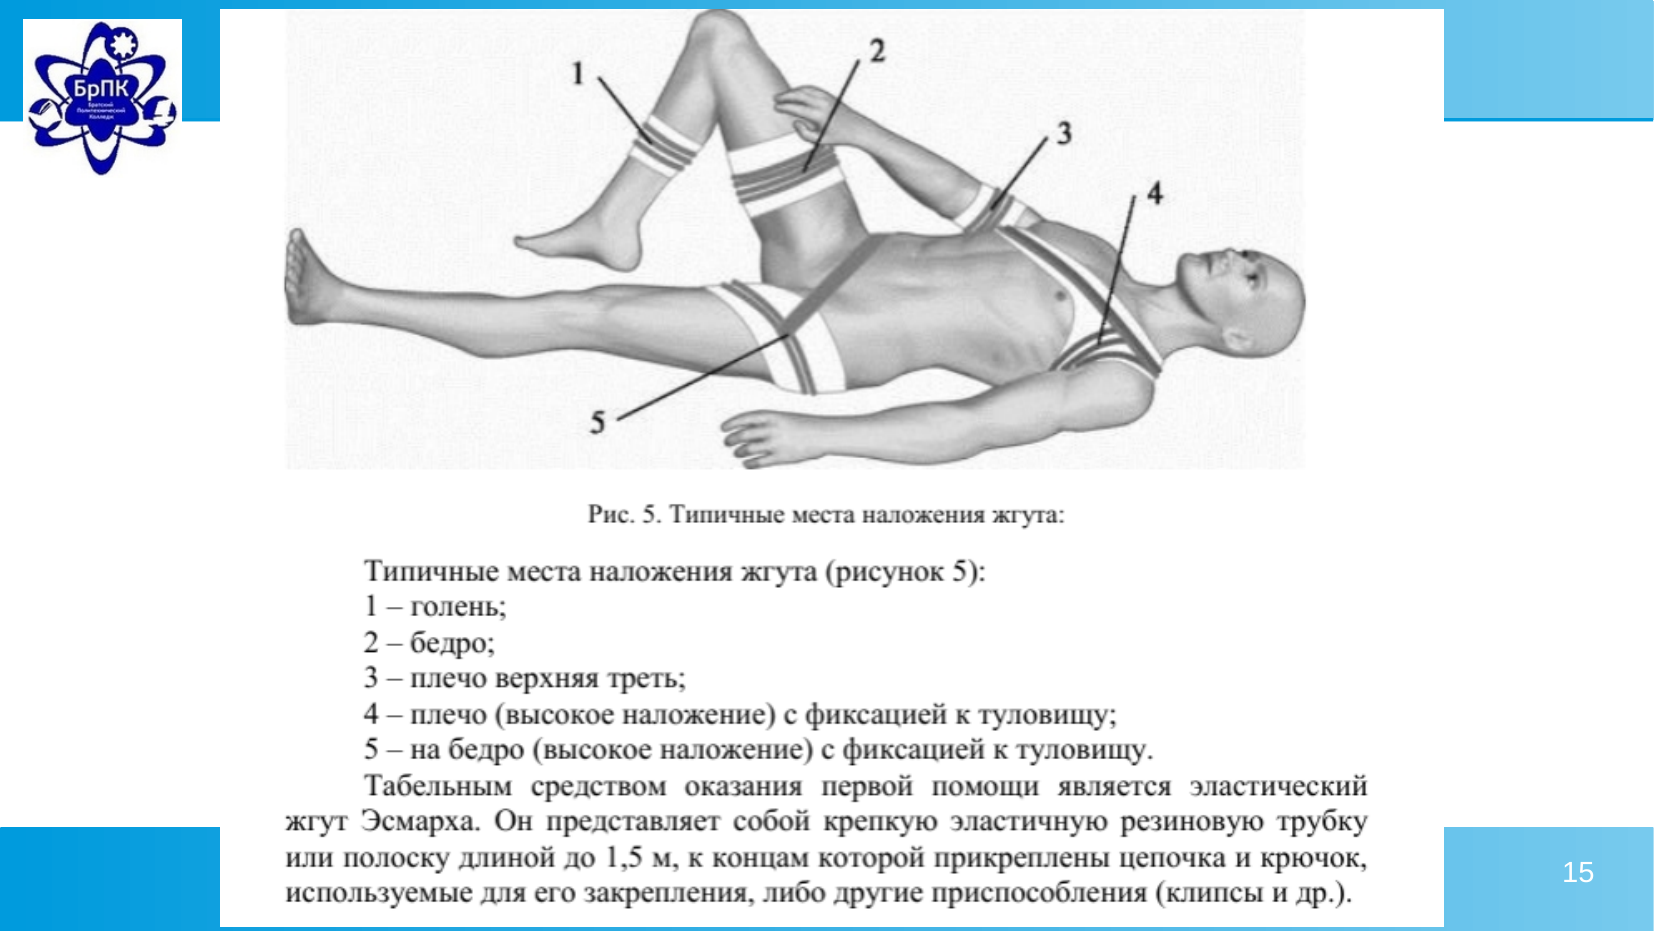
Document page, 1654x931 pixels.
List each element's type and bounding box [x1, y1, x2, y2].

picture [23, 20, 182, 178]
picture [220, 9, 1444, 927]
